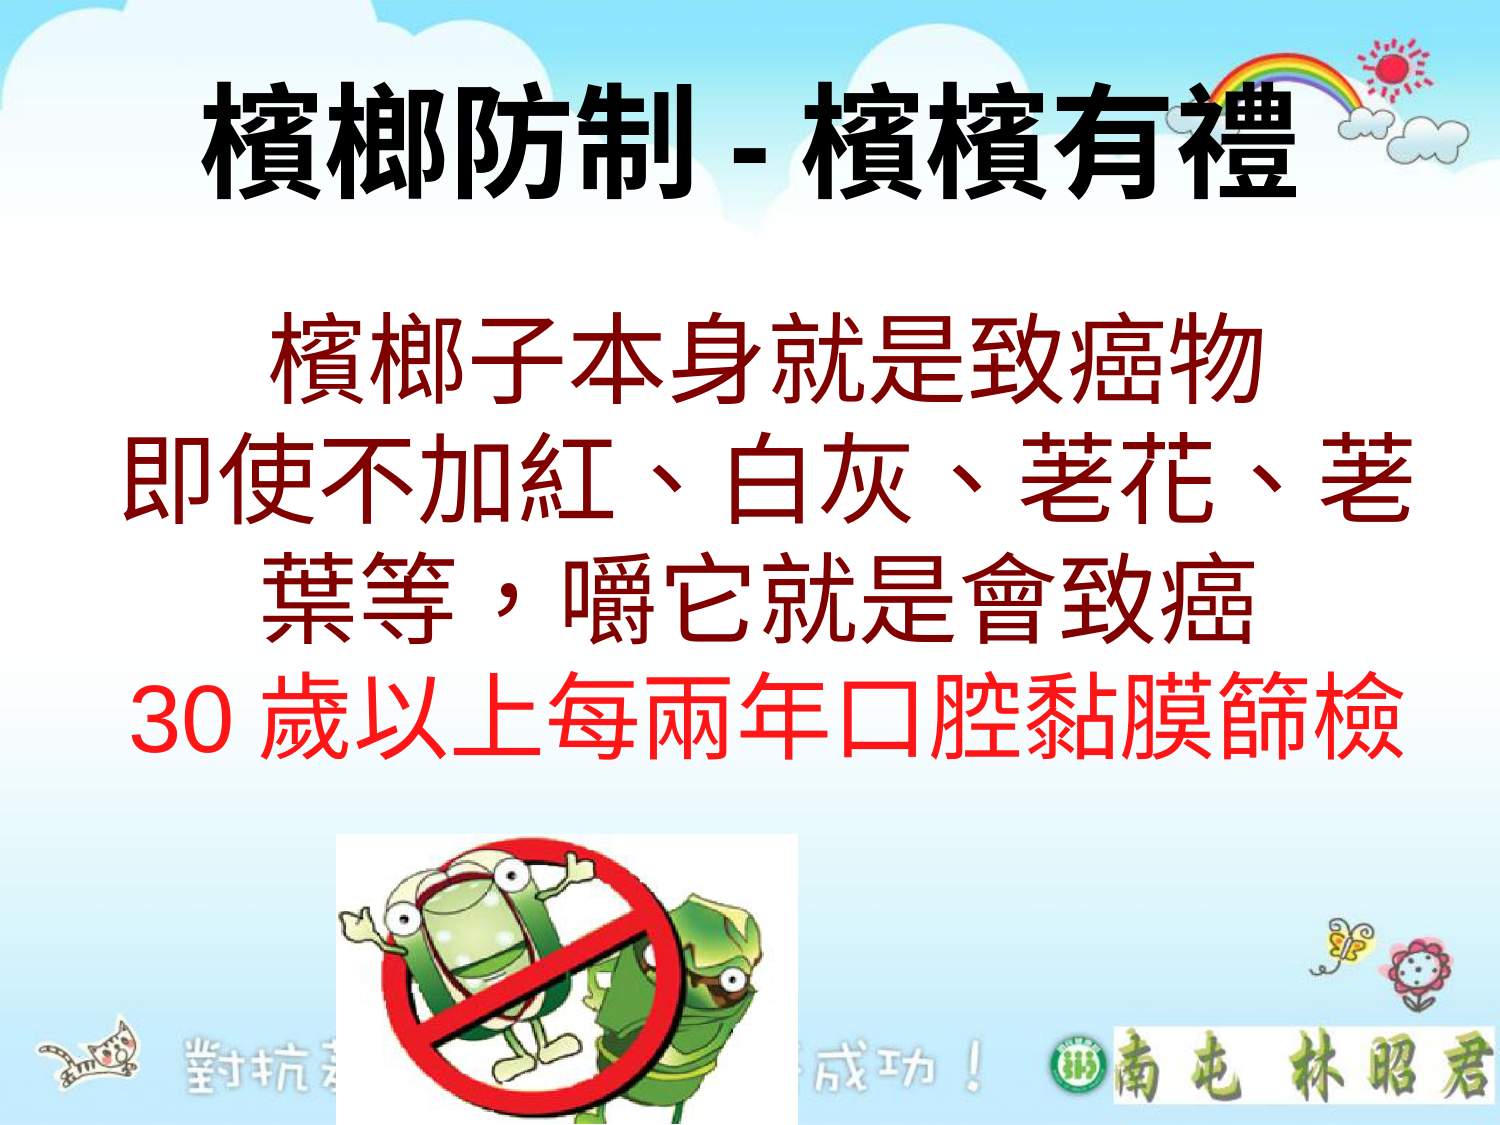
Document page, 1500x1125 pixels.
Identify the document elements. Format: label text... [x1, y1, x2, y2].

title 檳榔防制-檳檳有禮 [75, 45, 1426, 233]
picture [336, 834, 798, 1125]
text_box 檳榔子本身就是致癌物 即使不加紅、白灰、荖花、荖葉等，嚼它就是會致癌 30歲以上每兩年口腔黏膜篩檢 [100, 289, 1435, 779]
